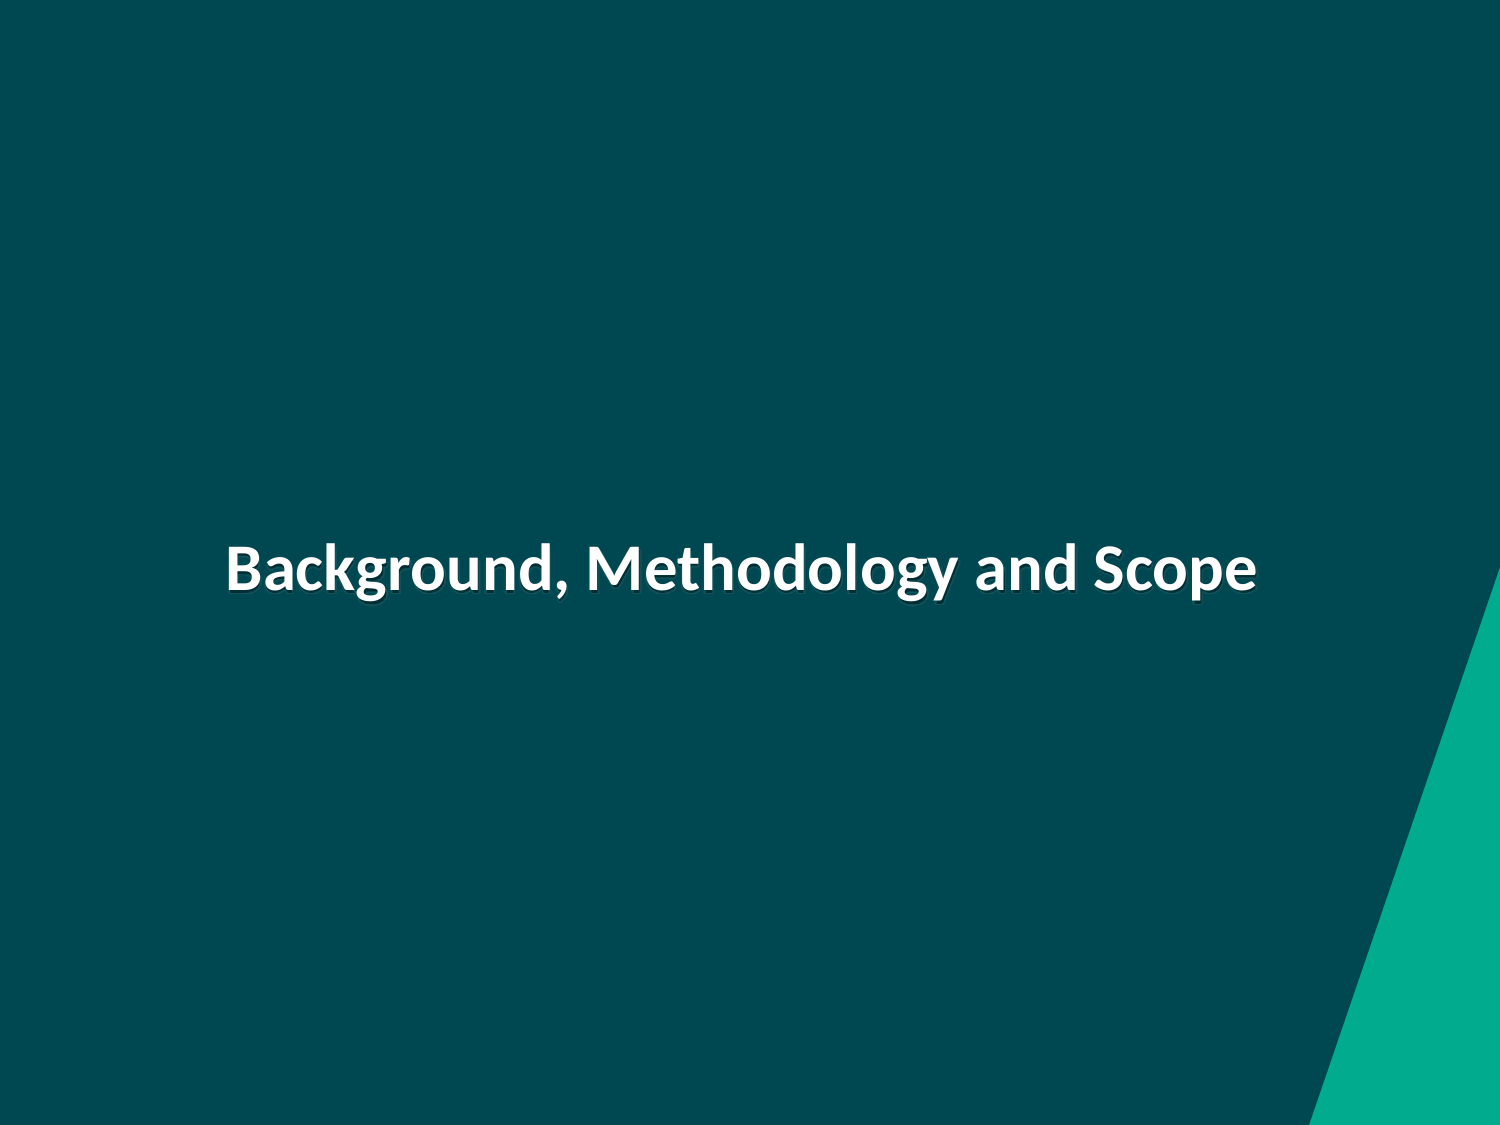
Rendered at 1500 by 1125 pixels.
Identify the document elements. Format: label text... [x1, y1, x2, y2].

title Background, Methodology and Scope [185, 501, 1315, 624]
